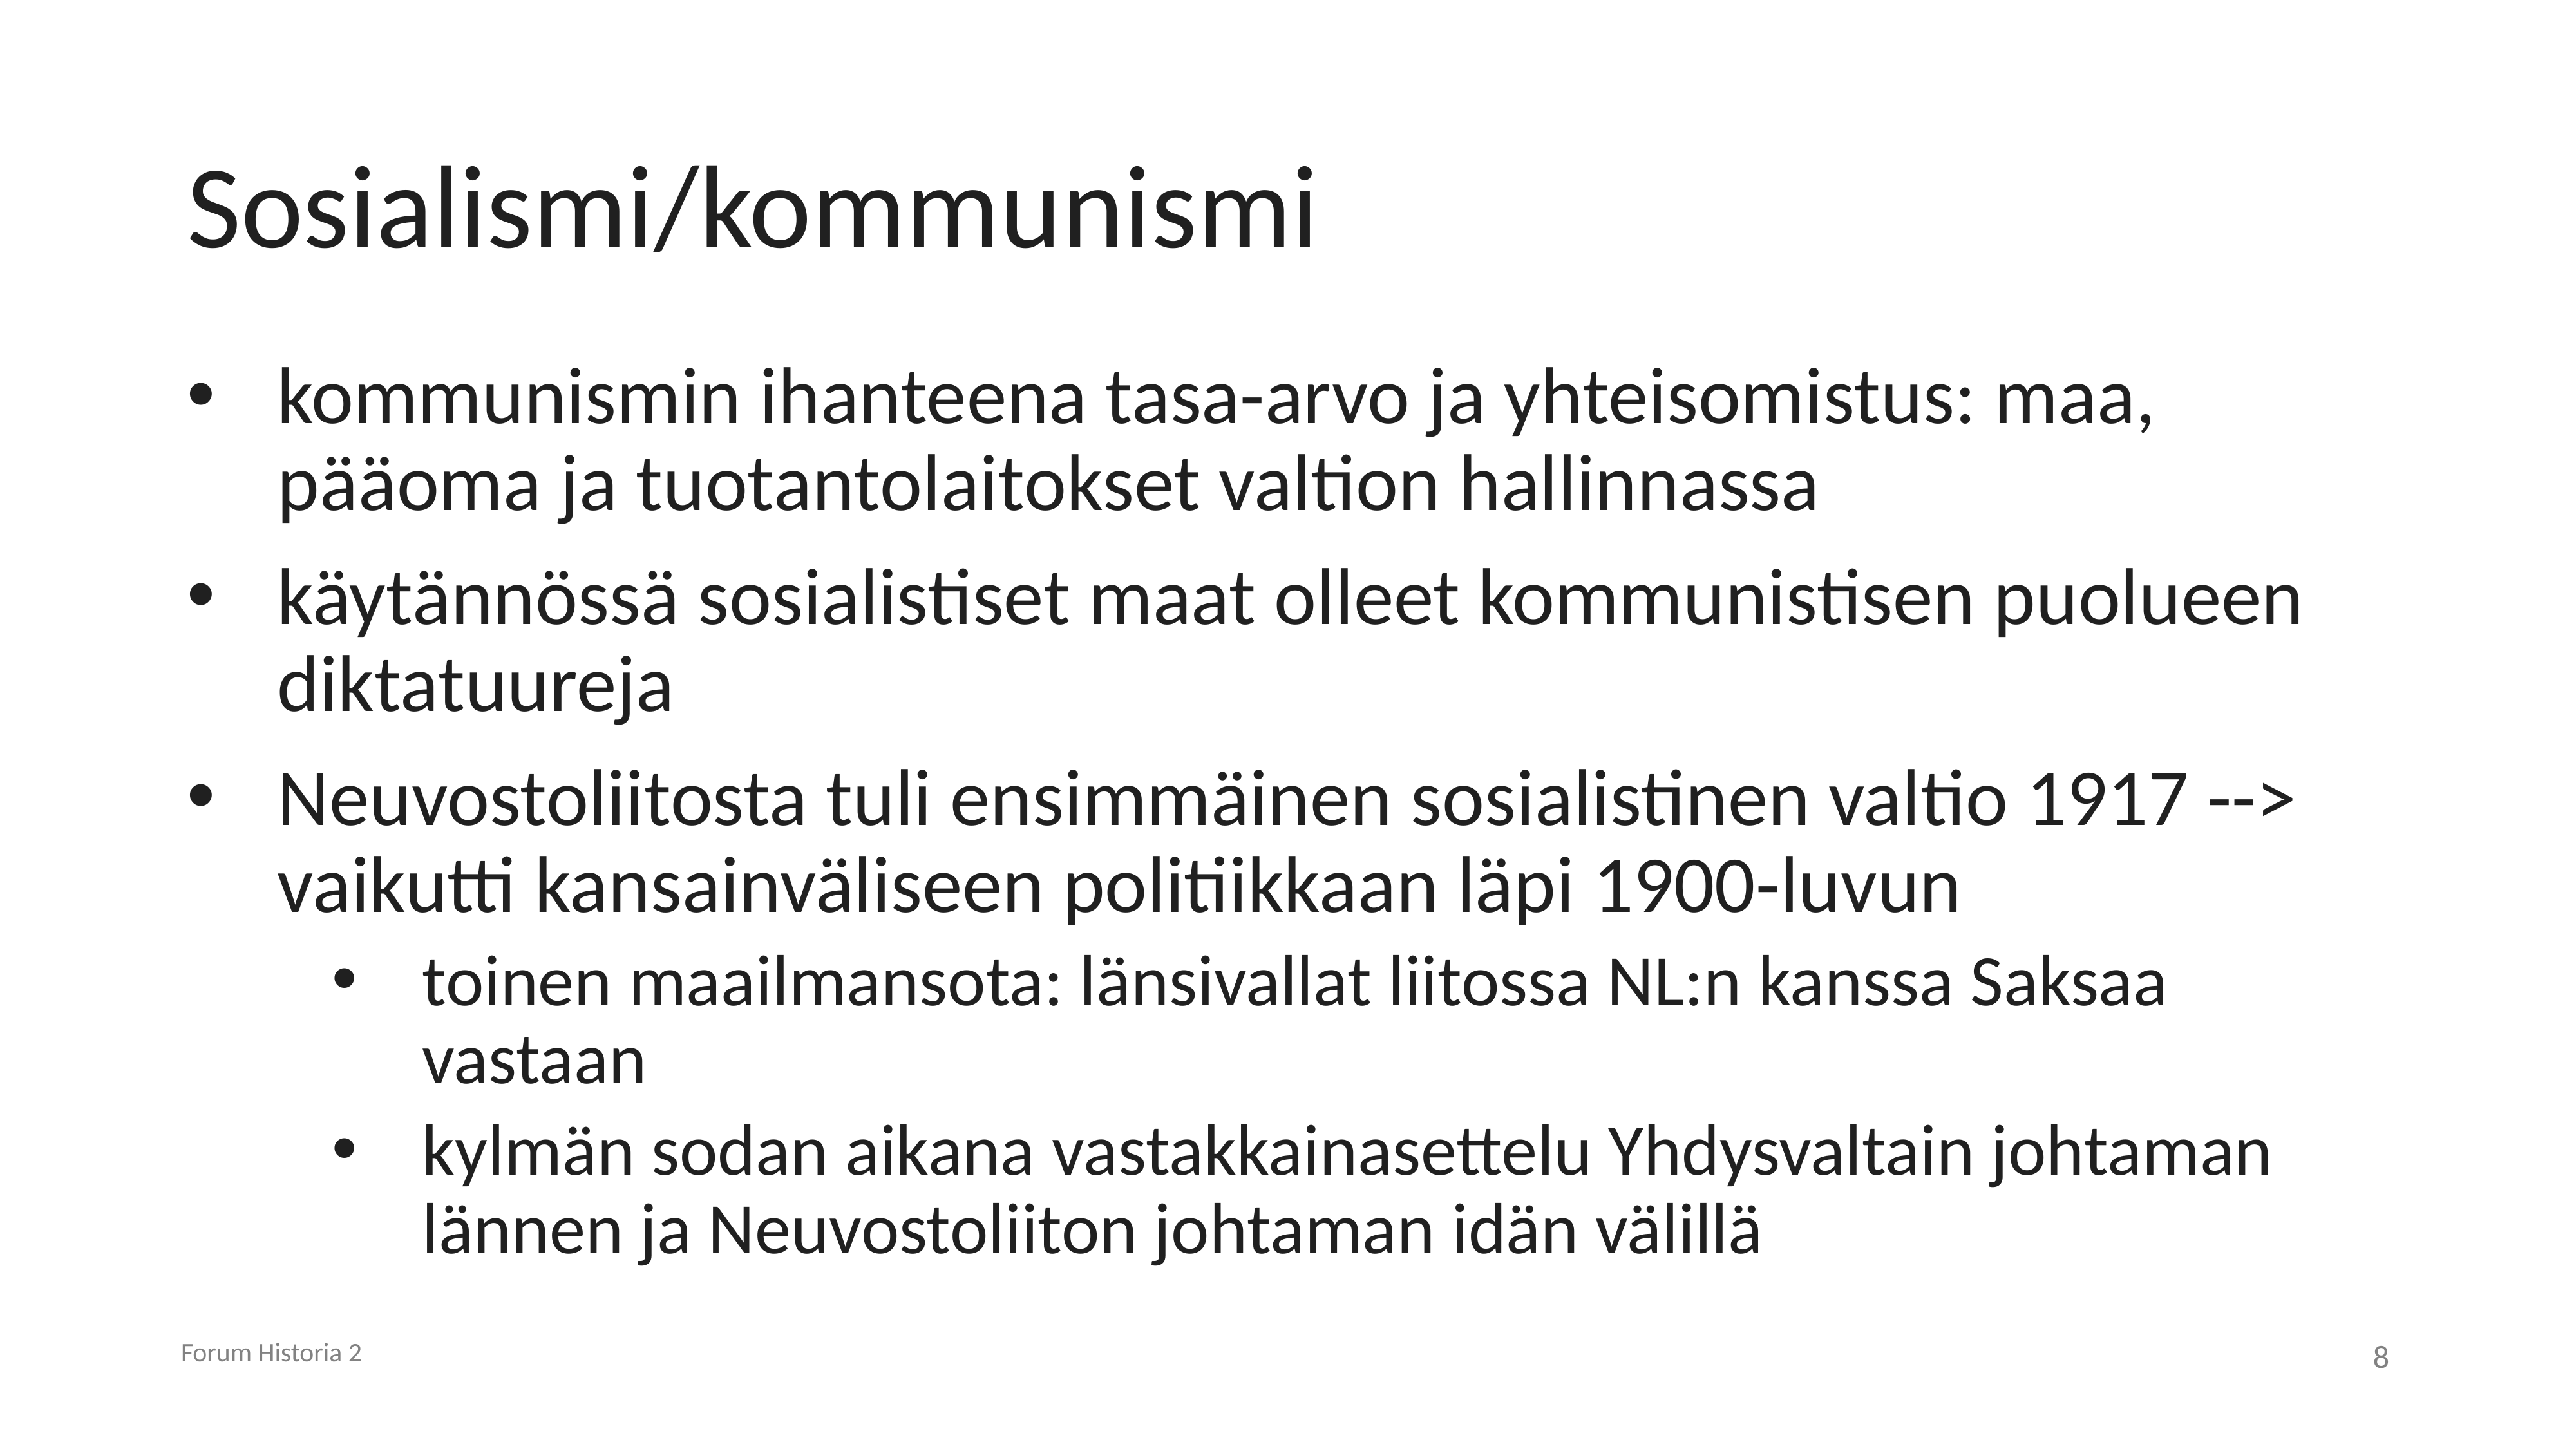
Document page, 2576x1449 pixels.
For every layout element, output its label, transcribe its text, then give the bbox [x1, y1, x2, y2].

title Sosialismi/kommunismi [177, 69, 2399, 350]
footer Forum Historia 2 [171, 1294, 1041, 1372]
slide_number <numero> [1819, 1302, 2399, 1380]
list kommunismin ihanteena tasa-arvo ja yhteisomistus: maa, pääoma ja tuotantolaitokset valtion hallinnassa käytännössä sosialistiset maat olleet kommunistisen puolueen diktatuureja Neuvostoliitosta tuli ensimmäinen sosialistinen valtio 1917 --> vaikutti kansainväliseen politiikkaan läpi 1900-luvun toinen maailmansota: länsivallat liitossa NL:n kanssa Saksaa vastaan kylmän sodan aikana vastakkainasettelu Yhdysvaltain johtaman lännen ja Neuvostoliiton johtaman idän välillä [177, 350, 2399, 1295]
